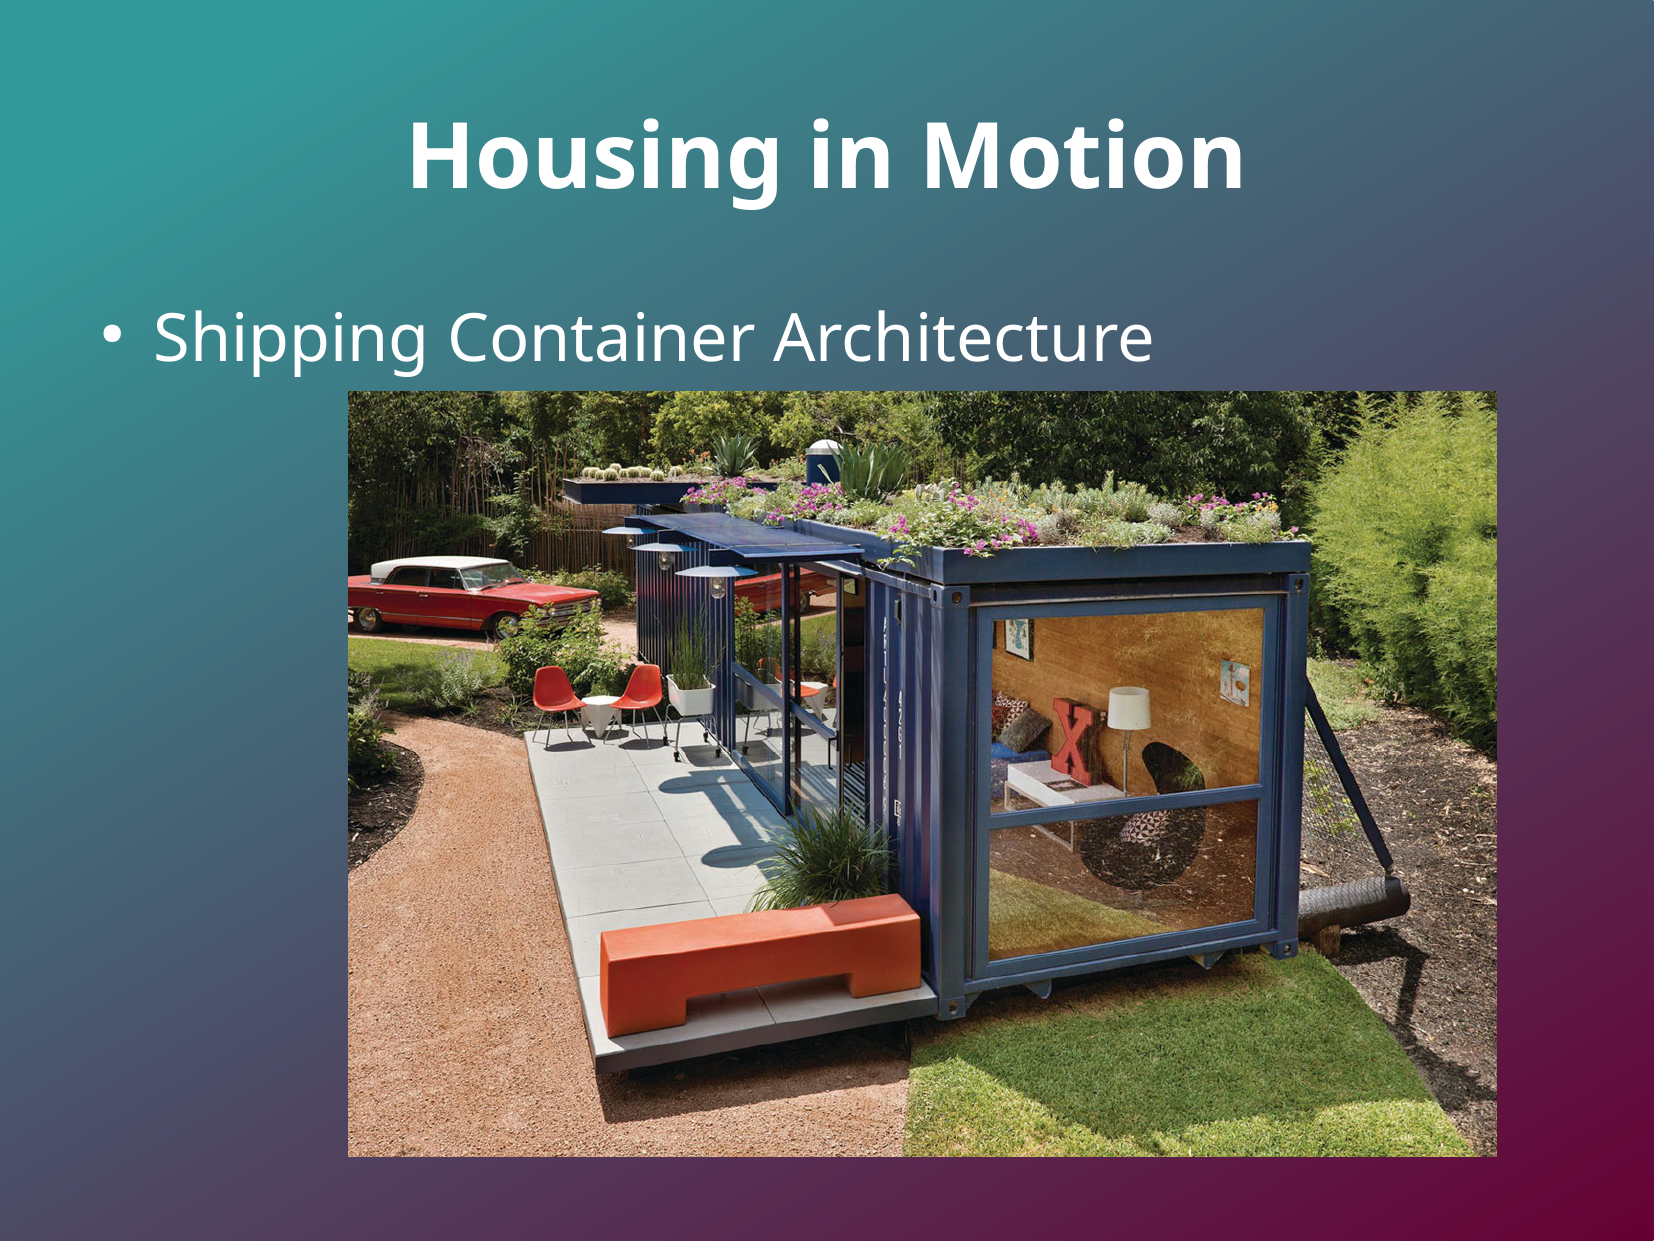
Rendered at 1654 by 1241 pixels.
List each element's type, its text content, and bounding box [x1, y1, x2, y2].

list Shipping Container Architecture [82, 290, 1571, 1109]
picture [348, 391, 1497, 1157]
title Housing in Motion [82, 49, 1571, 257]
